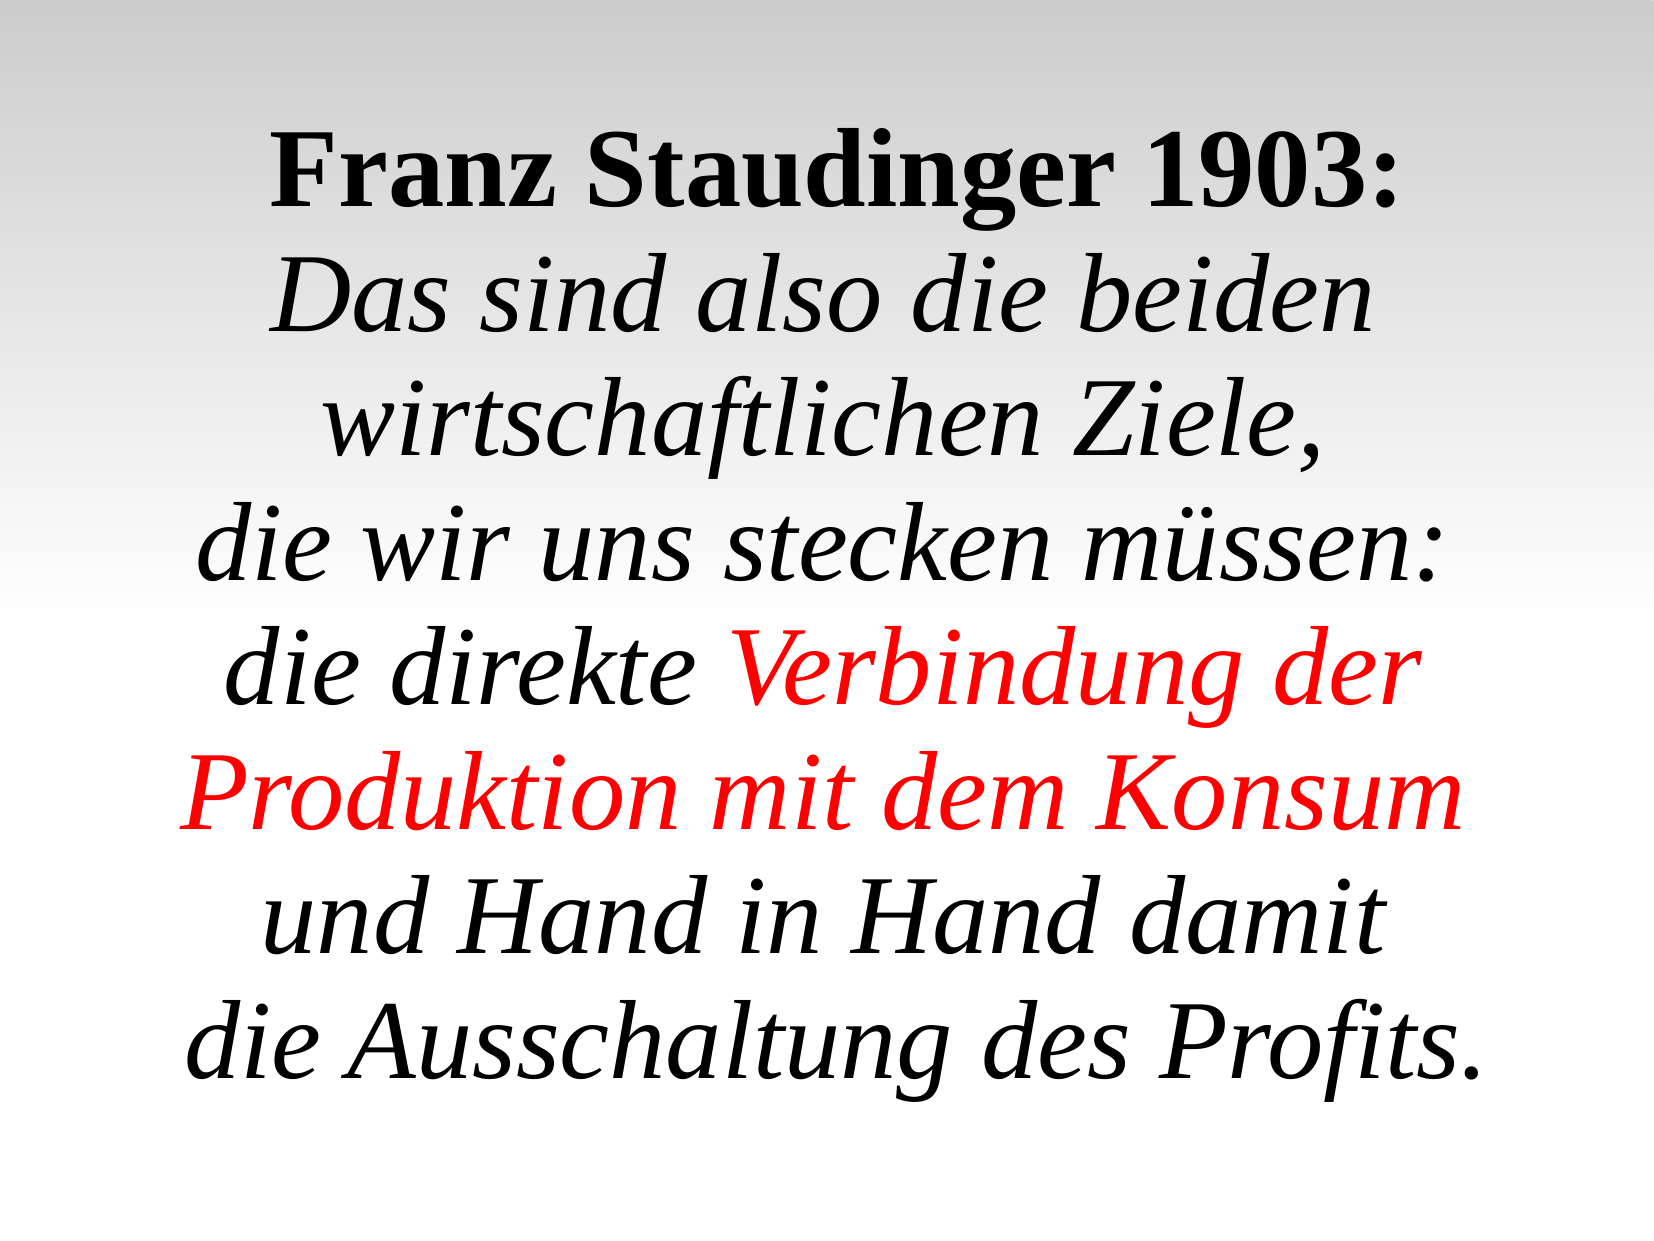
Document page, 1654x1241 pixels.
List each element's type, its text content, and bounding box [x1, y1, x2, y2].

text_box Franz Staudinger 1903: Das sind also die beiden wirtschaftlichen Ziele, die wir uns stecken müssen: die direkte Verbindung der Produktion mit dem Konsum und Hand in Hand damit die Ausschaltung des Profits. [165, 99, 1510, 1111]
